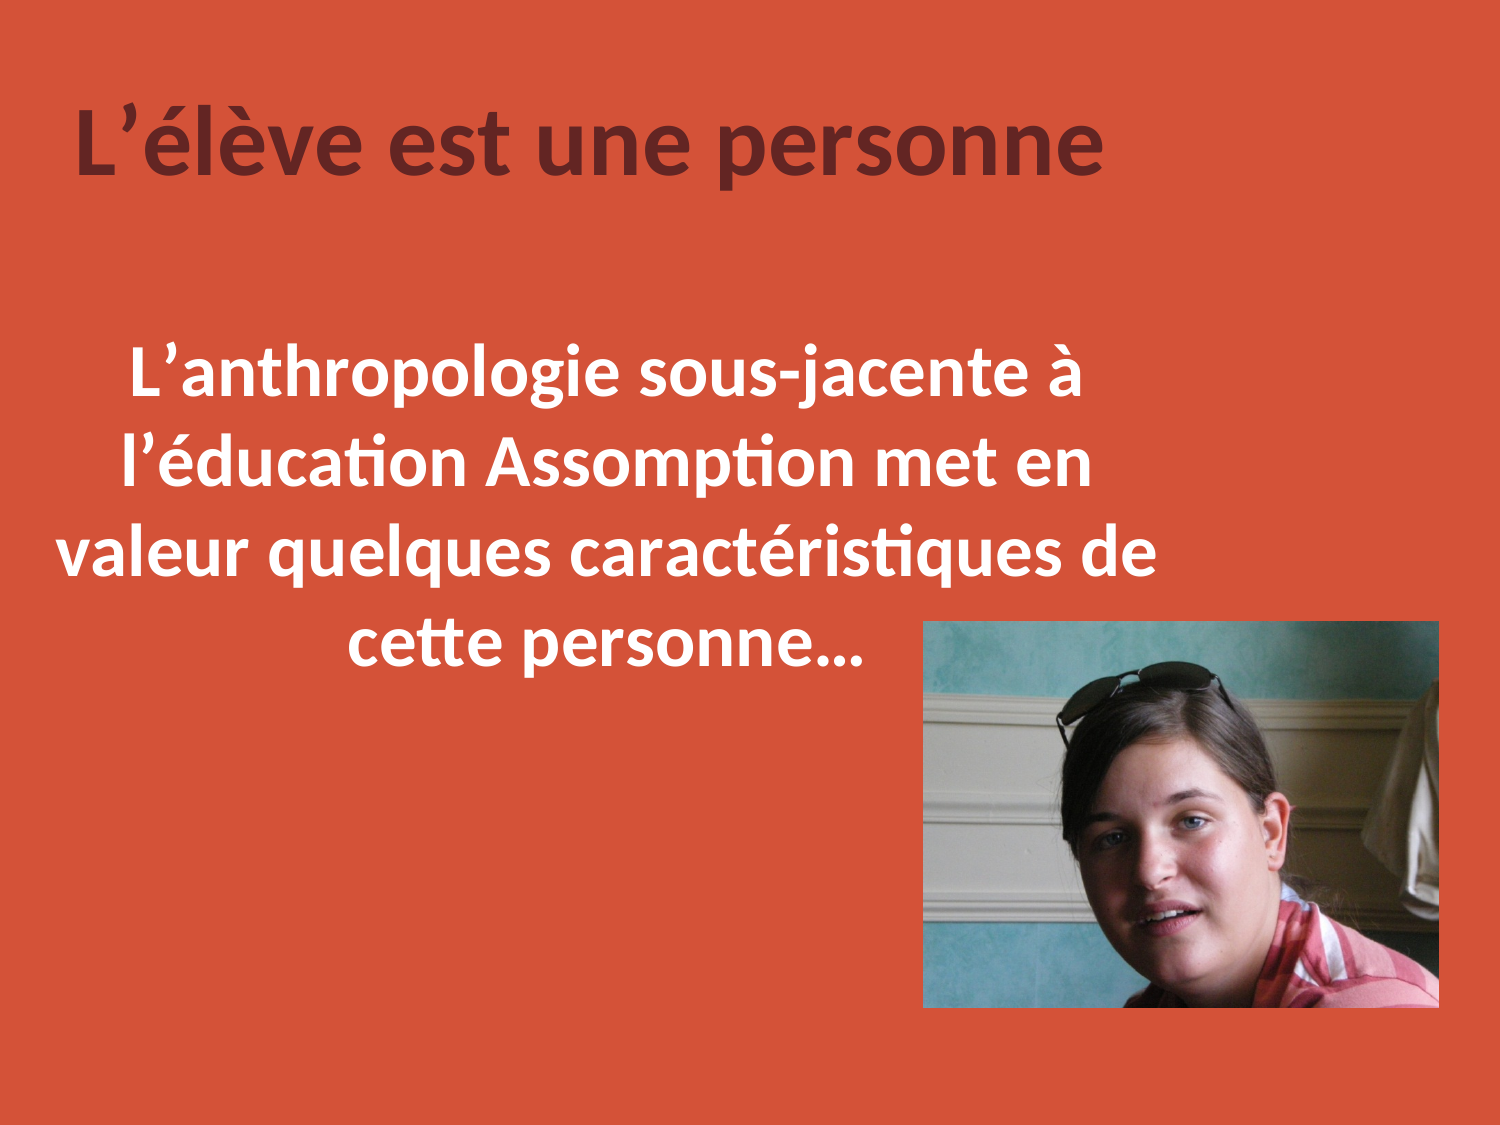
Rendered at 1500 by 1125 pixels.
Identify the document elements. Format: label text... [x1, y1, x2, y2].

picture [923, 621, 1439, 1008]
text_box L’anthropologie sous-jacente à l’éducation Assomption met en valeur quelques caractéristiques de cette personne… [16, 314, 1199, 690]
text_box L’élève est une personne [0, 68, 1182, 204]
